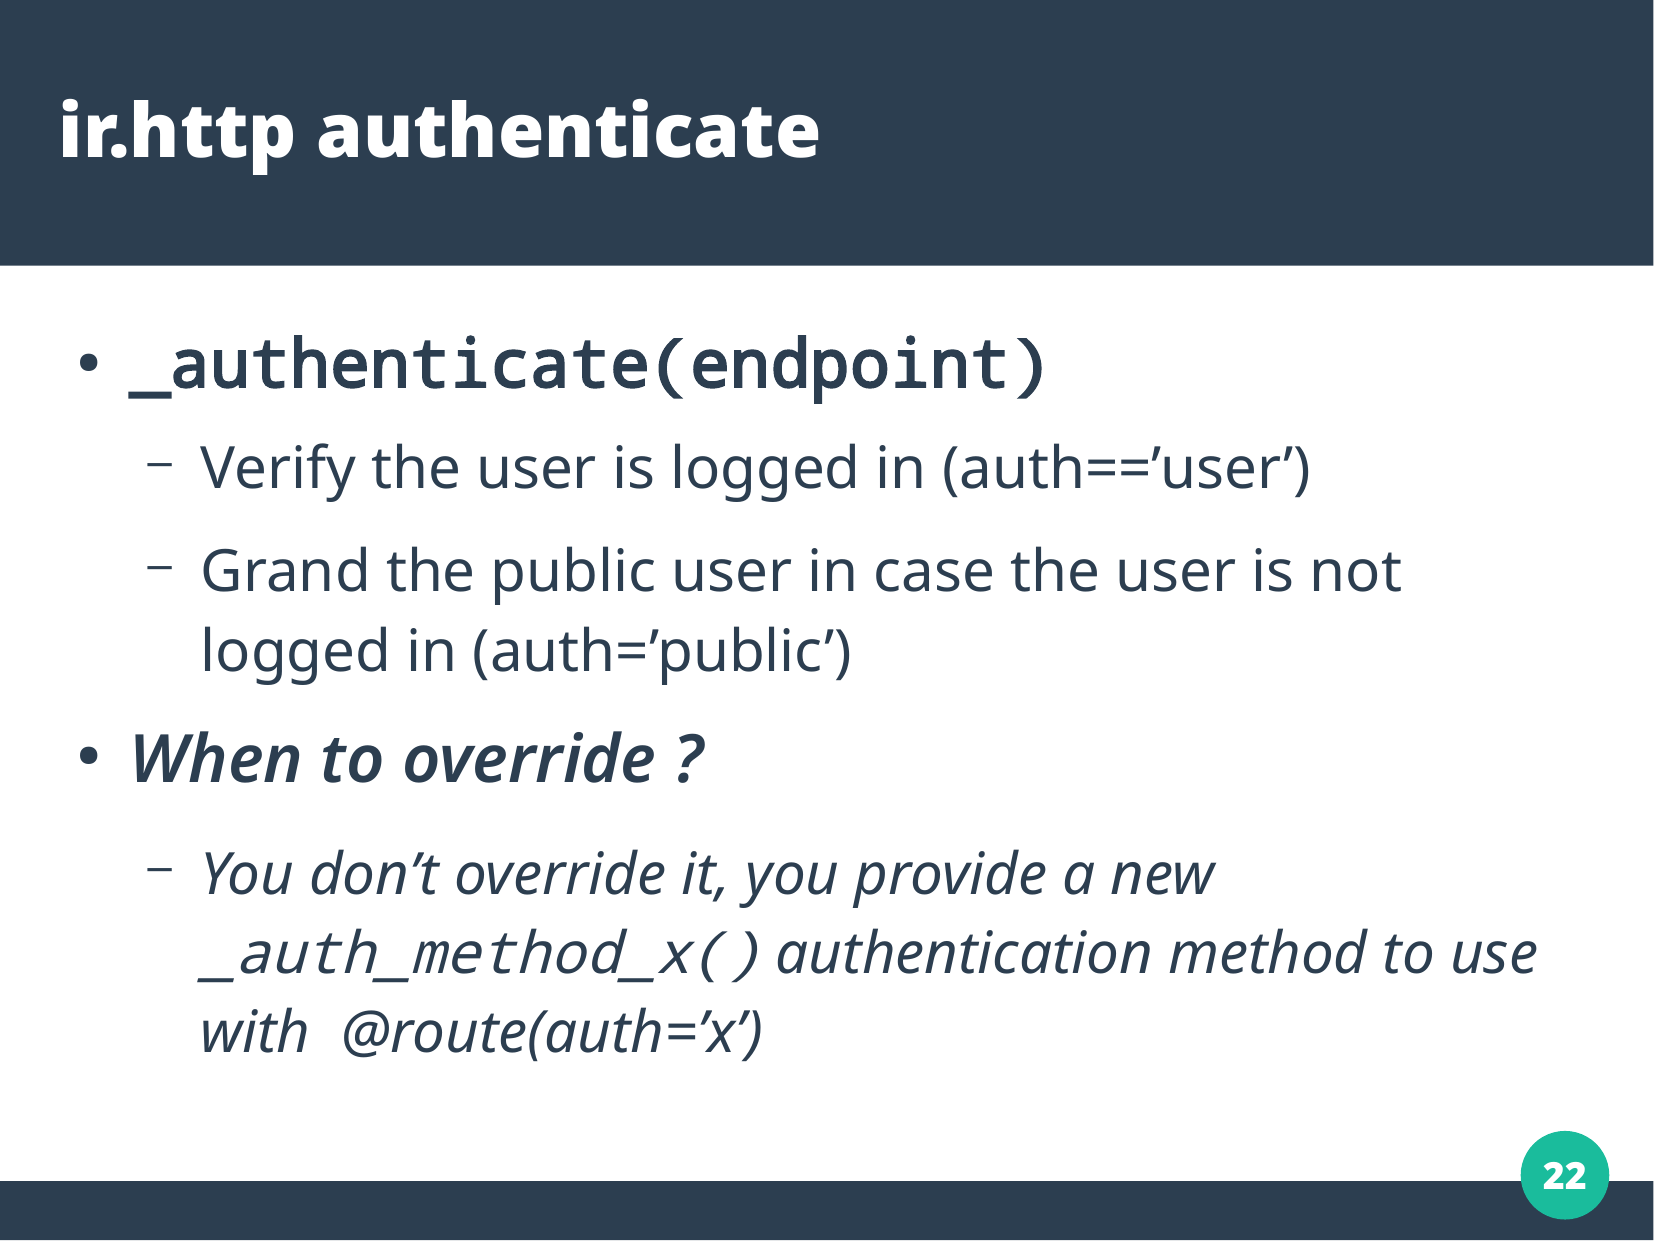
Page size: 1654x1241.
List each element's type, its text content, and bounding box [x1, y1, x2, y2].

title ir.http authenticate [59, 49, 1595, 207]
list _authenticate(endpoint) Verify the user is logged in (auth==’user’) Grand the public user in case the user is not logged in (auth=’public’) When to override ? You don’t override it, you provide a new _auth_method_x() authentication method to use with @route(auth=’x’) [59, 324, 1595, 1152]
